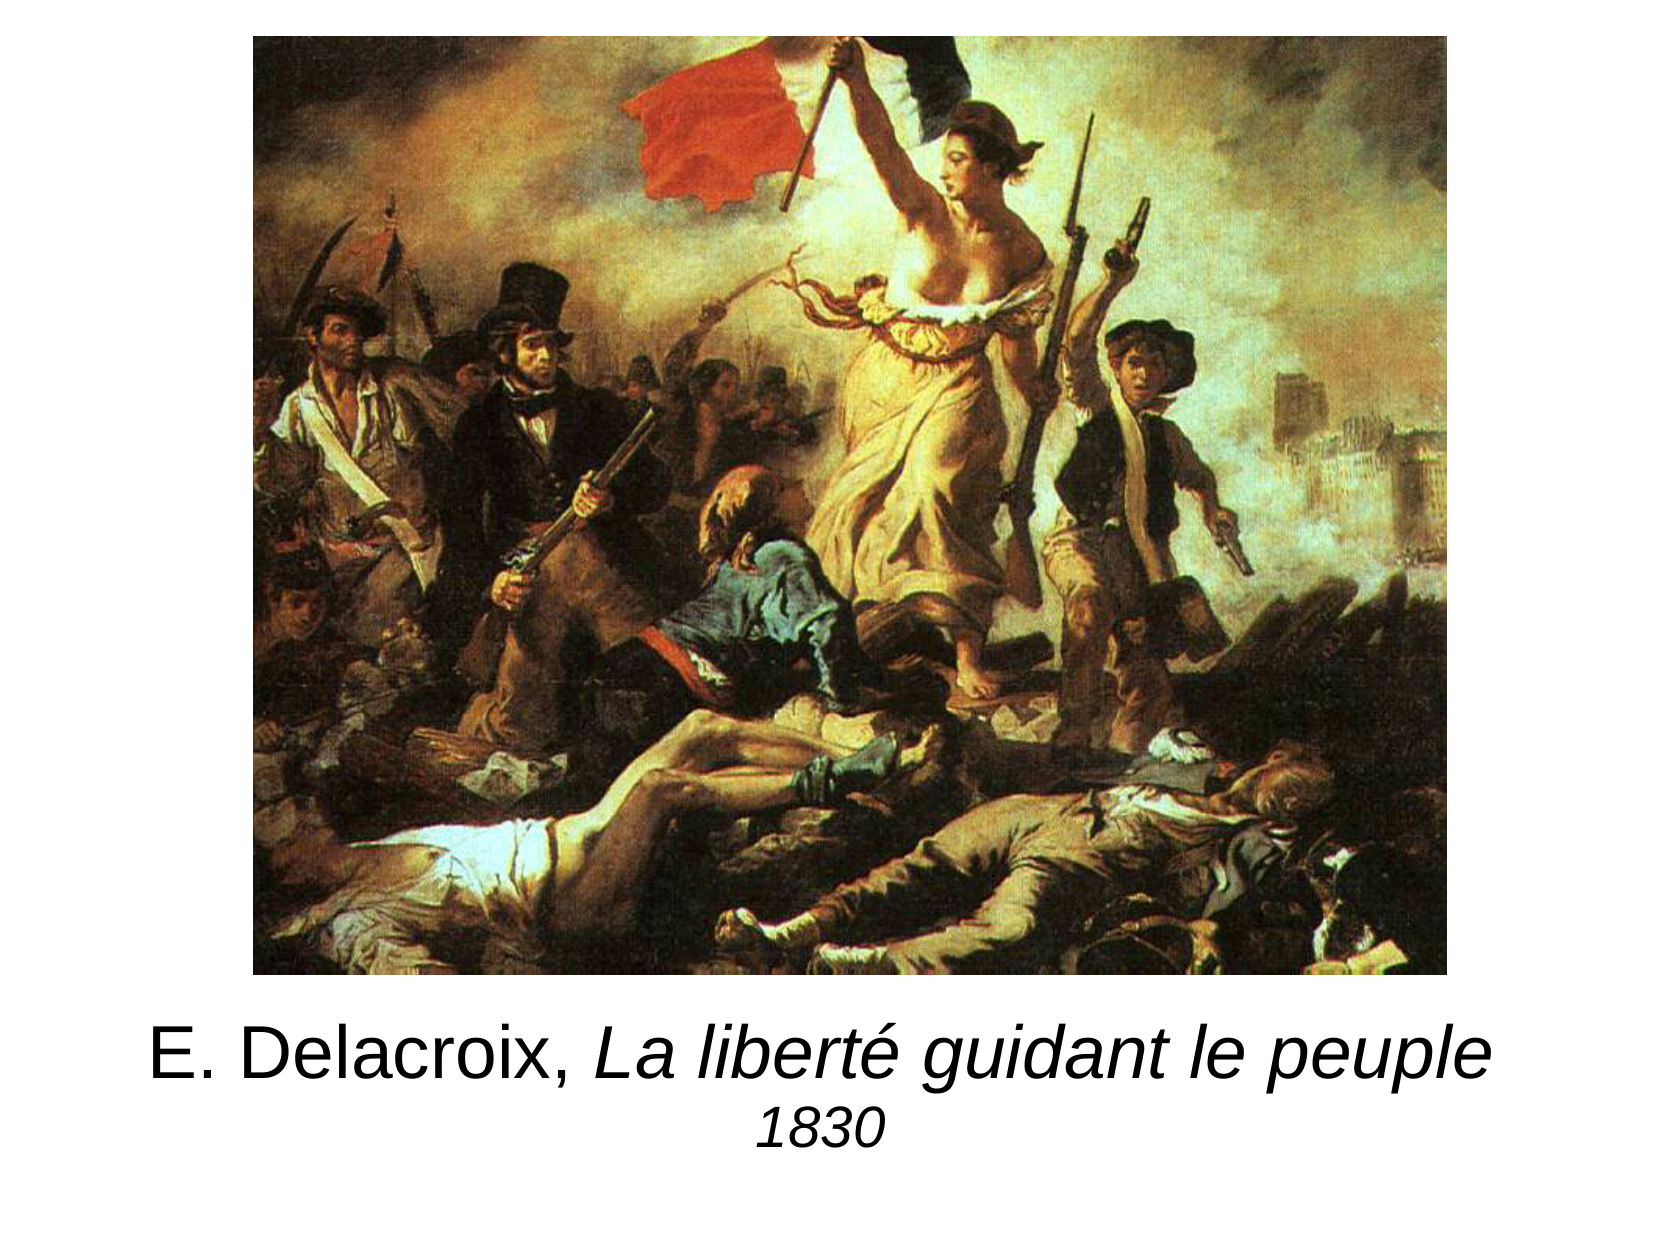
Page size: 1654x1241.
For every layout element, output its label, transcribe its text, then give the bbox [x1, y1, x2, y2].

title E. Delacroix, La liberté guidant le peuple 1830 [76, 988, 1565, 1182]
picture [253, 36, 1447, 975]
